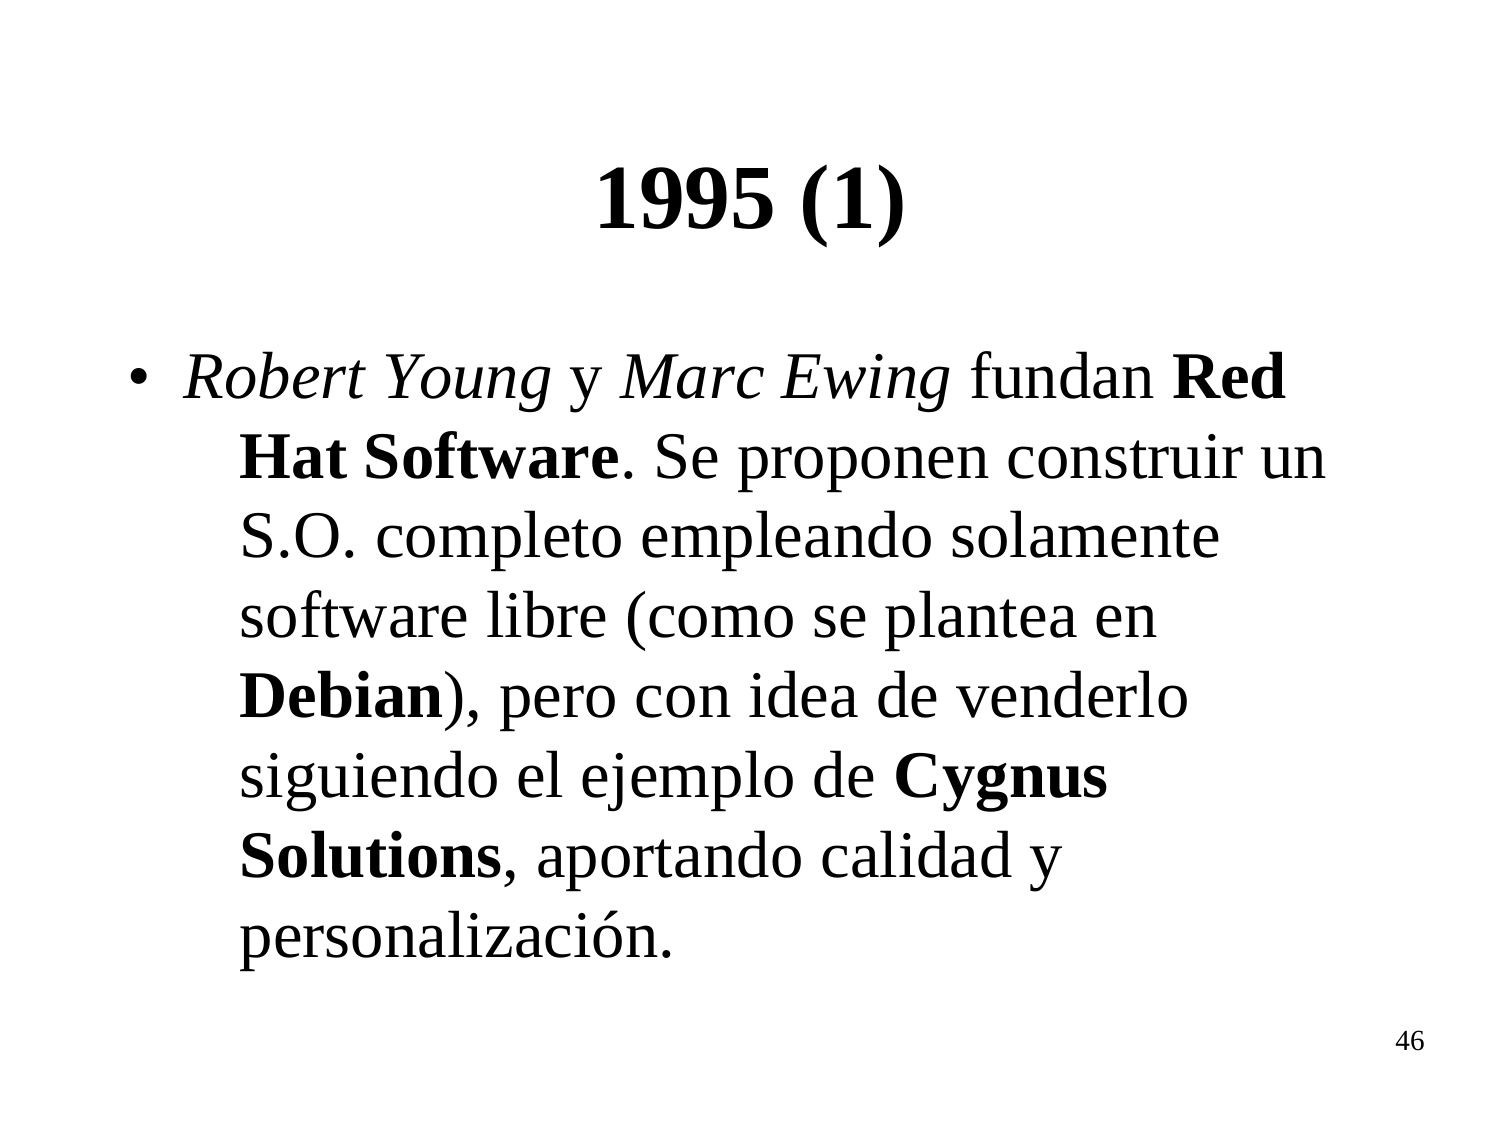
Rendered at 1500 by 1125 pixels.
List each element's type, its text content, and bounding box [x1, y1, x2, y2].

list Robert Young y Marc Ewing fundan Red Hat Software. Se proponen construir un S.O. completo empleando solamente software libre (como se plantea en Debian), pero con idea de venderlo siguiendo el ejemplo de Cygnus Solutions, aportando calidad y personalización. [112, 324, 1388, 1000]
title 1995 (1) [112, 99, 1388, 288]
